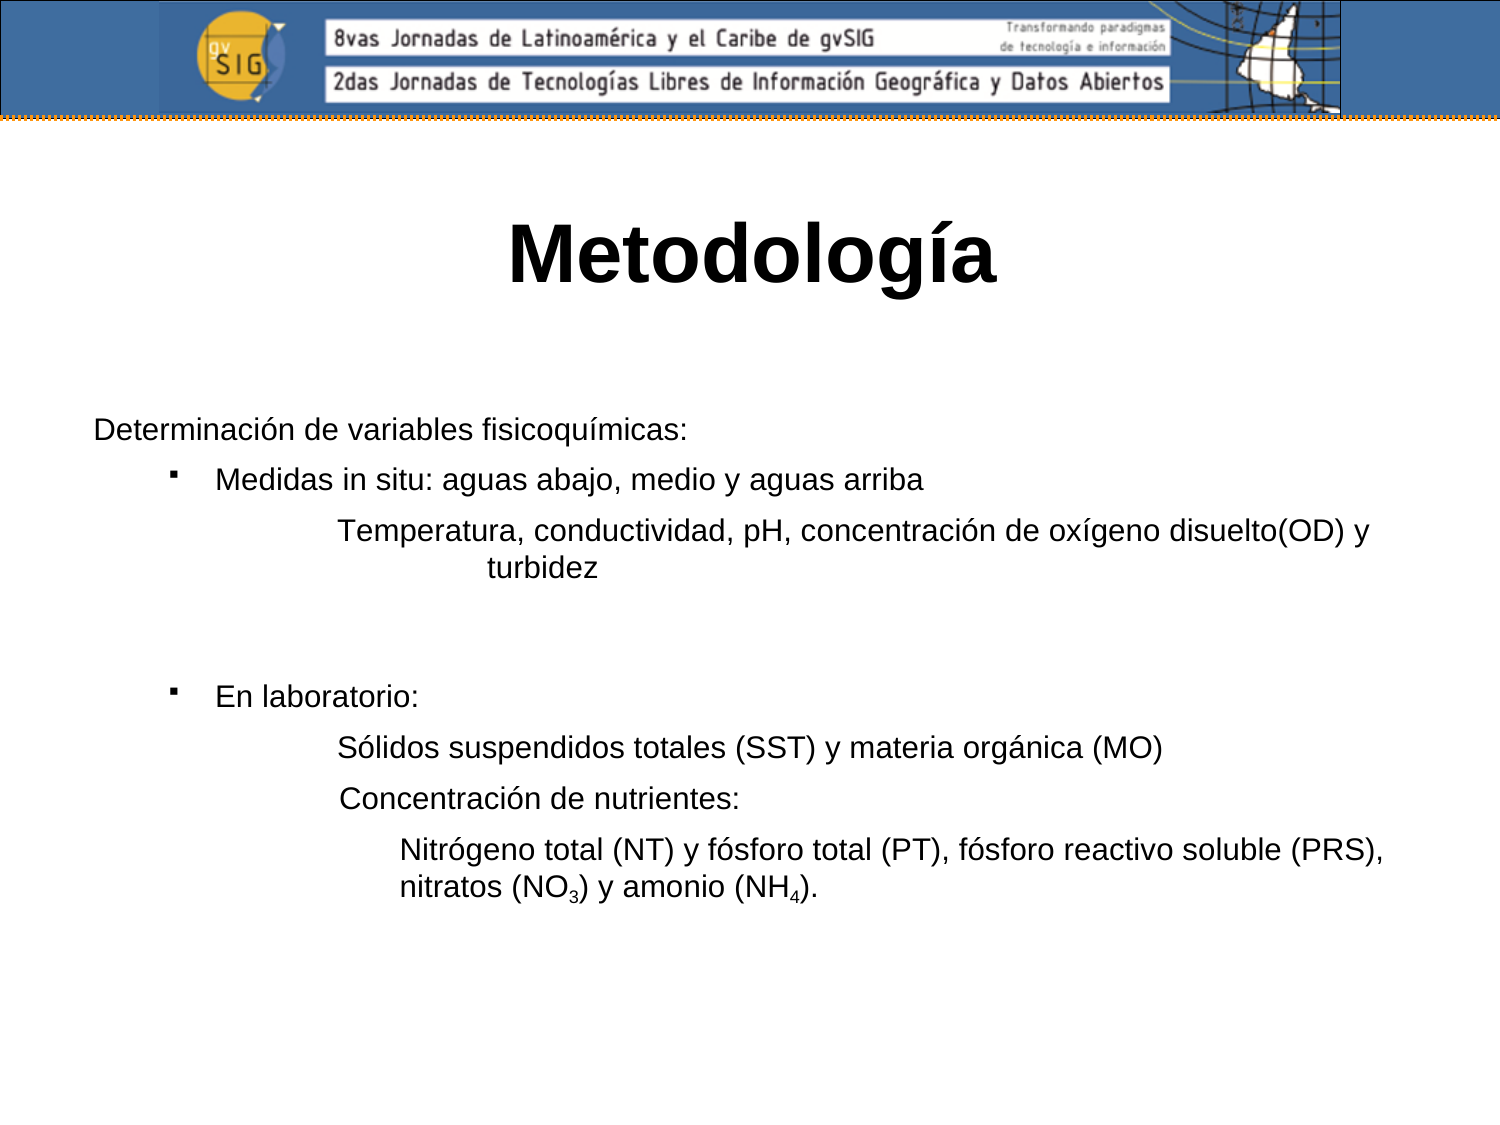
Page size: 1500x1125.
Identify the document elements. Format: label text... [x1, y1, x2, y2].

list Determinación de variables fisicoquímicas: Medidas in situ: aguas abajo, medio y aguas arriba Temperatura, conductividad, pH, concentración de oxígeno disuelto(OD) y turbidez En laboratorio: Sólidos suspendidos totales (SST) y materia orgánica (MO) Concentración de nutrientes: Nitrógeno total (NT) y fósforo total (PT), fósforo reactivo soluble (PRS), nitratos (NO3) y amonio (NH4). [78, 401, 1447, 1075]
title Metodología [76, 166, 1427, 333]
picture [159, 1, 1340, 113]
